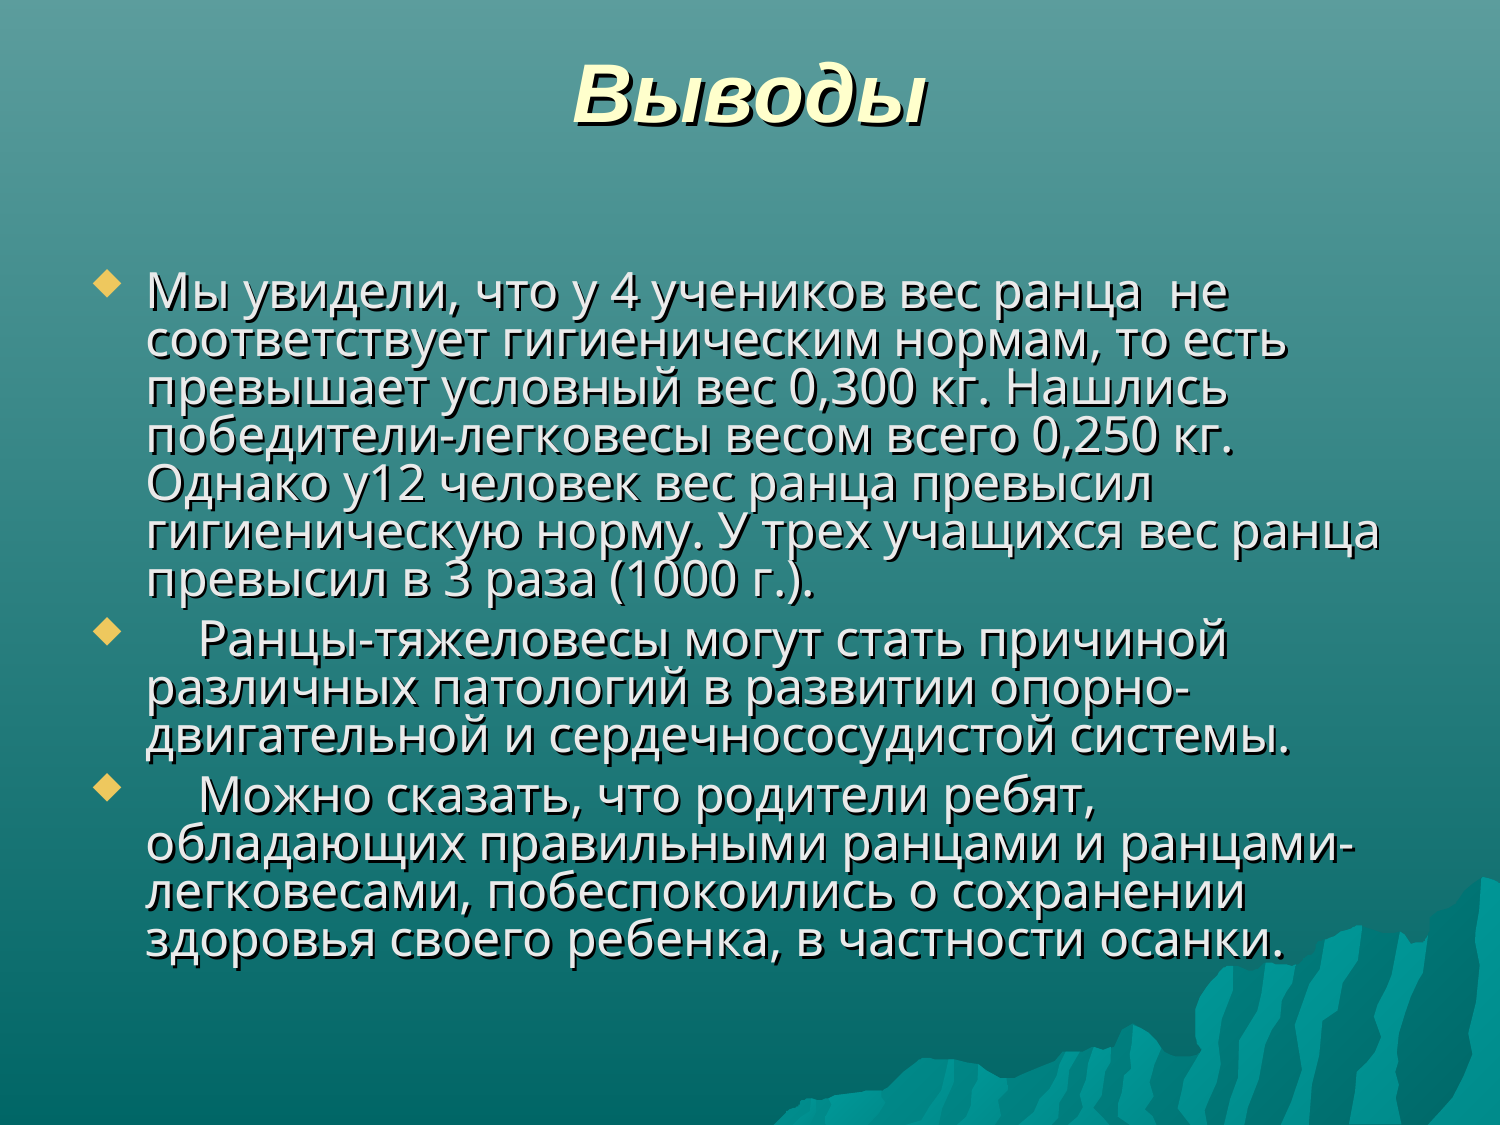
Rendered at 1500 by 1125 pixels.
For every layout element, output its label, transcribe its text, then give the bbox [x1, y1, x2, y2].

title Выводы [75, 31, 1426, 247]
list Мы увидели, что у 4 учеников вес ранца не соответствует гигиеническим нормам, то есть превышает условный вес 0,300 кг. Нашлись победители-легковесы весом всего 0,250 кг. Однако у12 человек вес ранца превысил гигиеническую норму. У трех учащихся вес ранца превысил в 3 раза (1000 г.). Ранцы-тяжеловесы могут стать причиной различных патологий в развитии опорно-двигательной и сердечнососудистой системы. Можно сказать, что родители ребят, обладающих правильными ранцами и ранцами-легковесами, побеспокоились о сохранении здоровья своего ребенка, в частности осанки. [75, 262, 1426, 1006]
